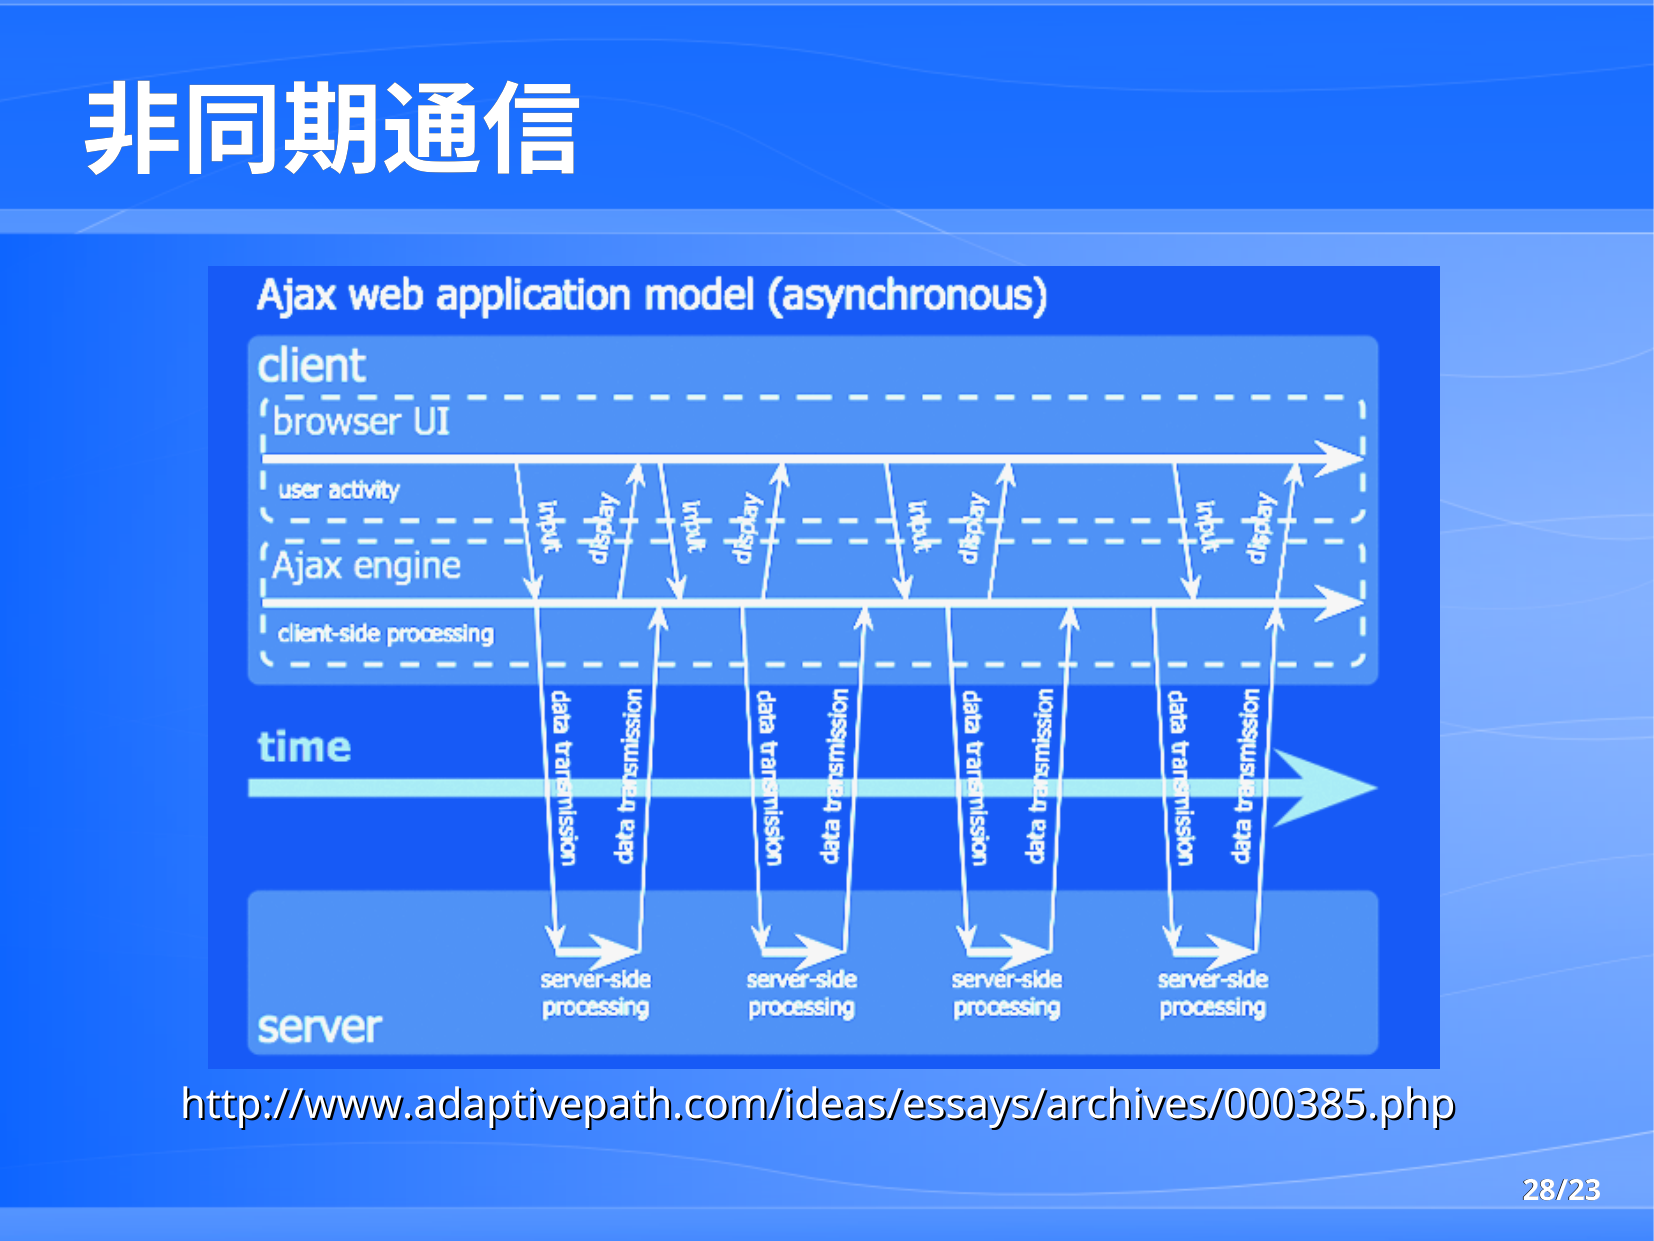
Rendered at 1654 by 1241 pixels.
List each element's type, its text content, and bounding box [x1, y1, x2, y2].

picture [0, 0, 1654, 1241]
text_box http://www.adaptivepath.com/ideas/essays/archives/000385.php [165, 1072, 1507, 1132]
title 非同期通信 [23, 8, 1625, 237]
